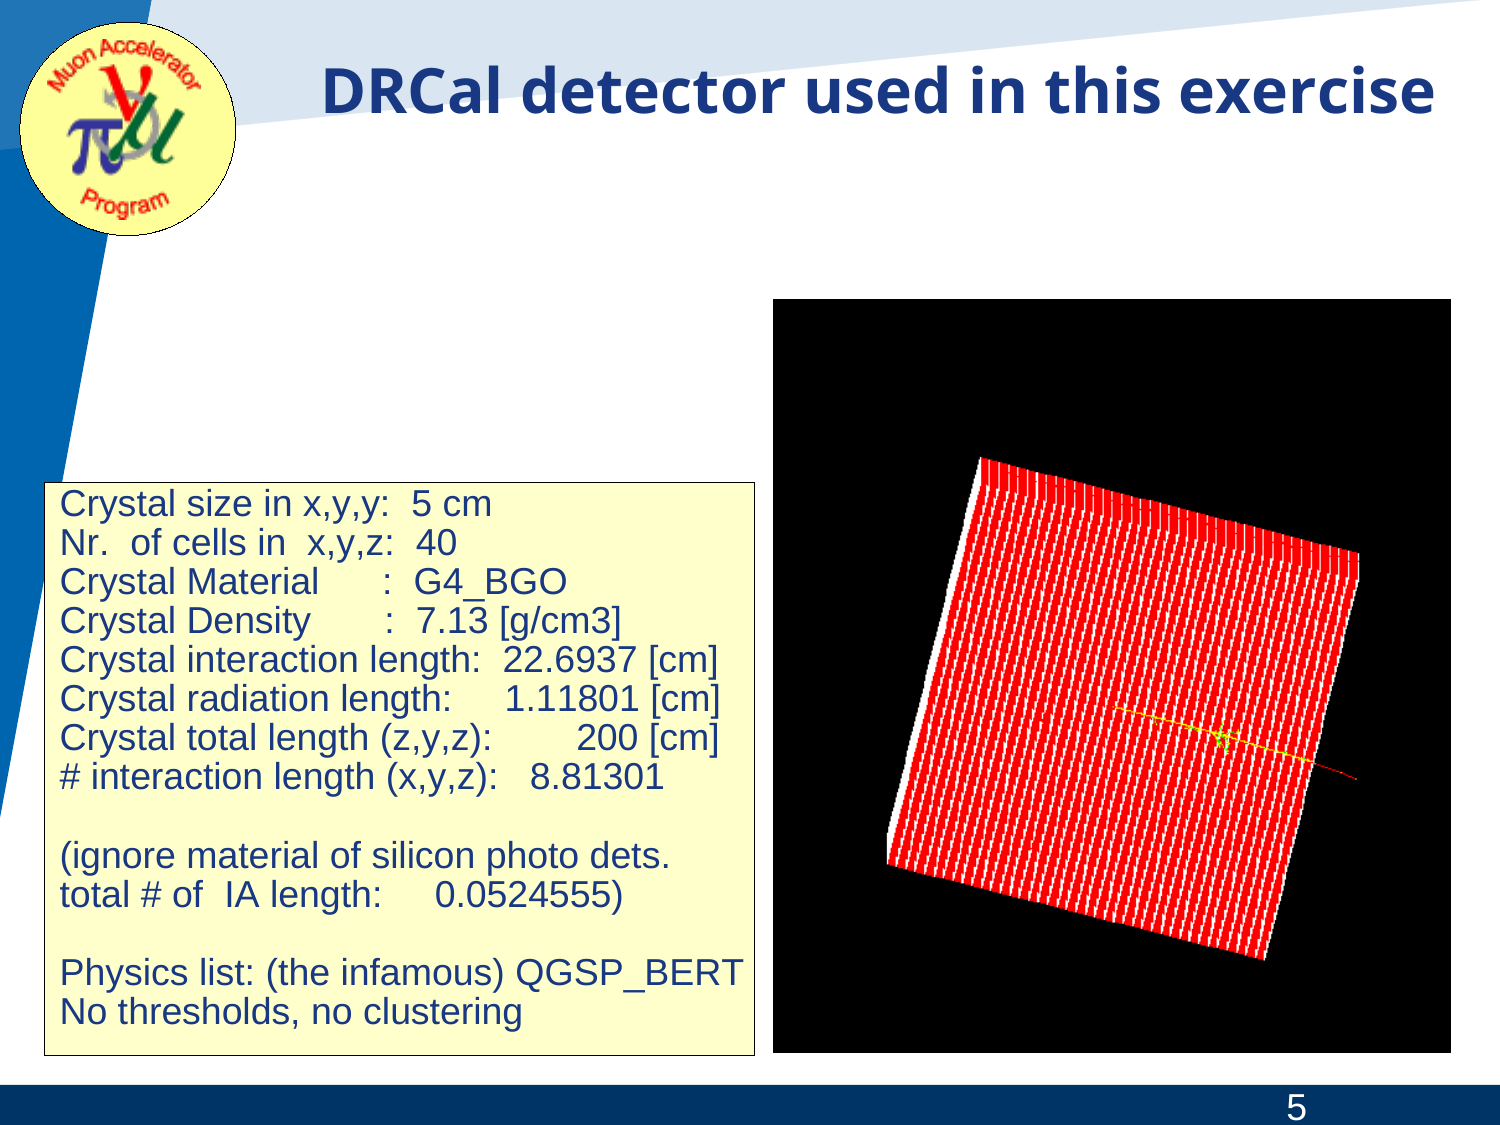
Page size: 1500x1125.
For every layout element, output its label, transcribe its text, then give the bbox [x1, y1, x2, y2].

text_box Crystal size in x,y,y: 5 cm Nr. of cells in x,y,z: 40 Crystal Material : G4_BGO Crystal Density : 7.13 [g/cm3] Crystal interaction length: 22.6937 [cm] Crystal radiation length: 1.11801 [cm] Crystal total length (z,y,z): 200 [cm] # interaction length (x,y,z): 8.81301 (ignore material of silicon photo dets. total # of IA length: 0.0524555) Physics list: (the infamous) QGSP_BERT No thresholds, no clustering [44, 477, 760, 1040]
title DRCal detector used in this exercise [286, 13, 1454, 172]
picture [47, 39, 201, 220]
text_box [44, 1040, 755, 1056]
picture [773, 299, 1451, 1053]
